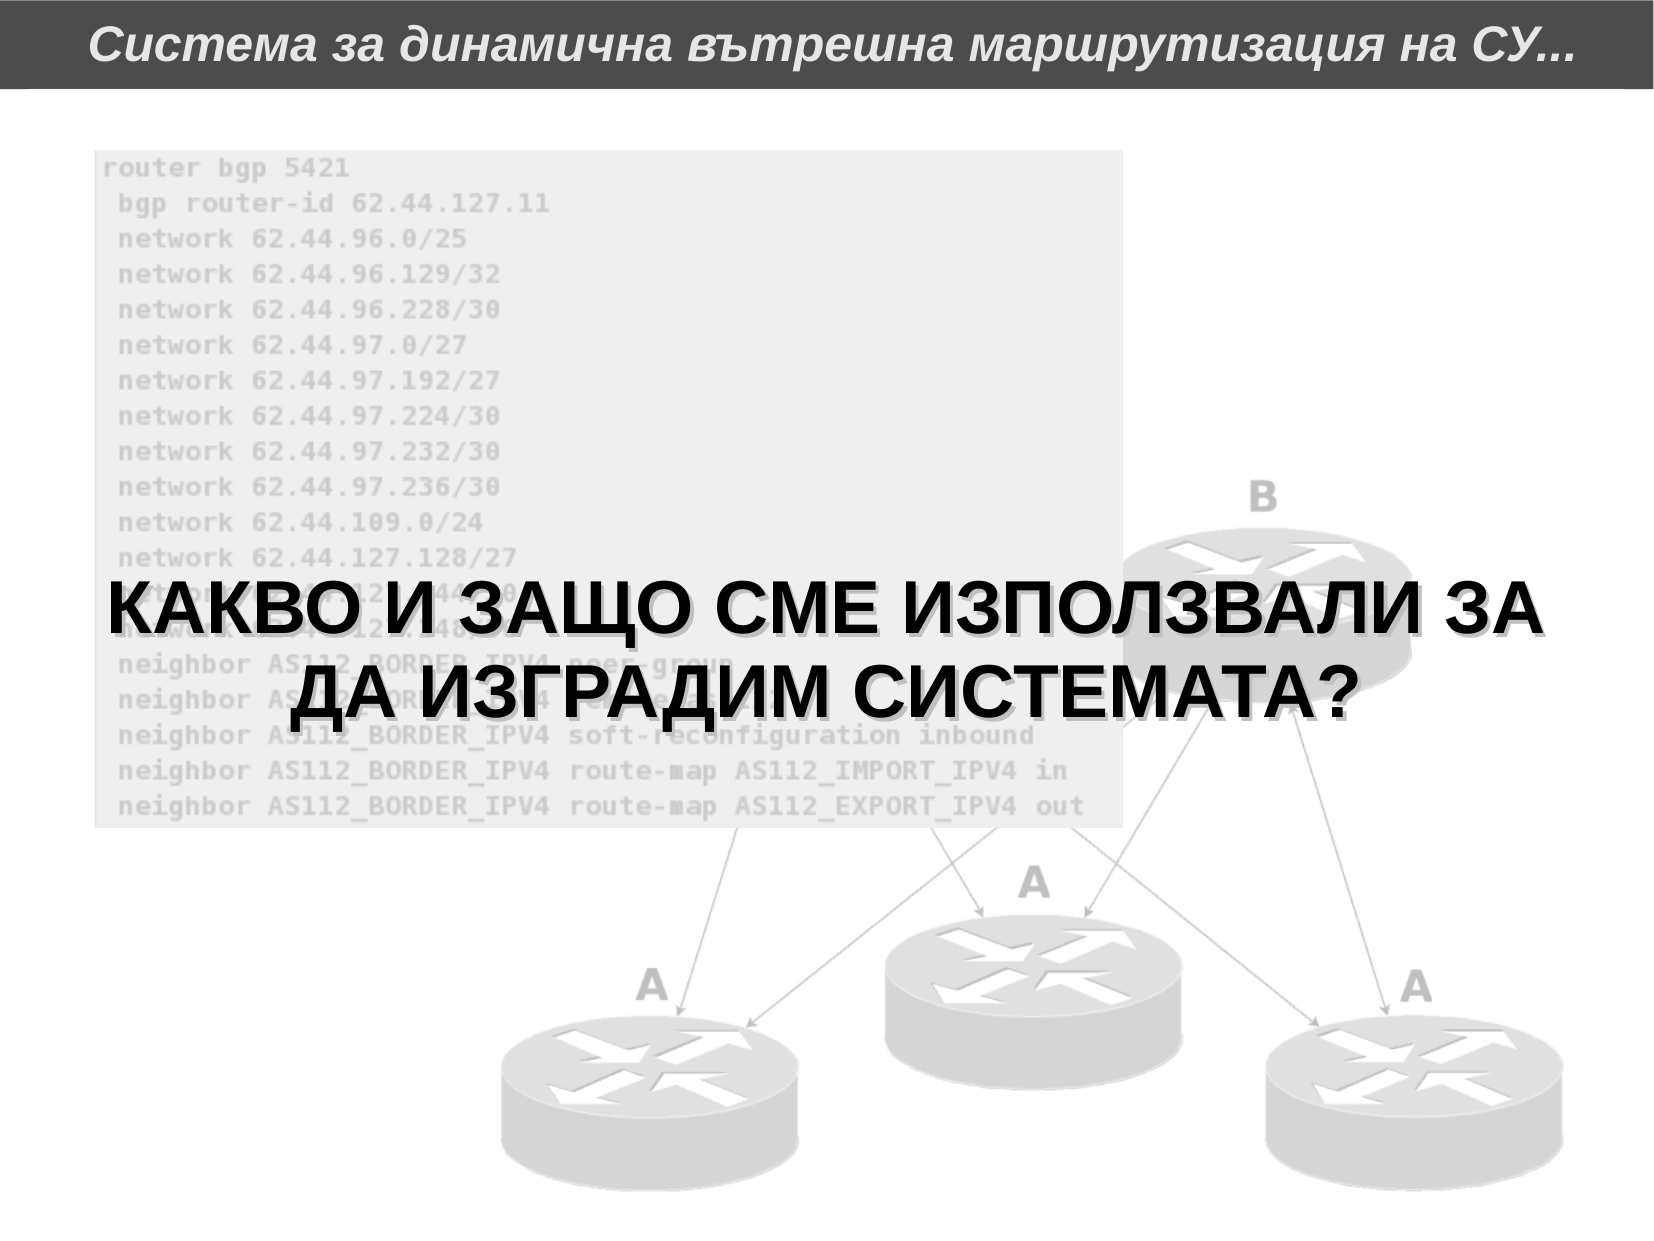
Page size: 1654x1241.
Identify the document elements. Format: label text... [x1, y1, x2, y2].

text_box [0, 0, 1654, 90]
text_box Система за динамична вътрешна маршрутизация на СУ... [72, 9, 1594, 80]
text_box КАКВО И ЗАЩО СМЕ ИЗПОЛЗВАЛИ ЗА ДА ИЗГРАДИМ СИСТЕМАТА? [29, 88, 1625, 1212]
